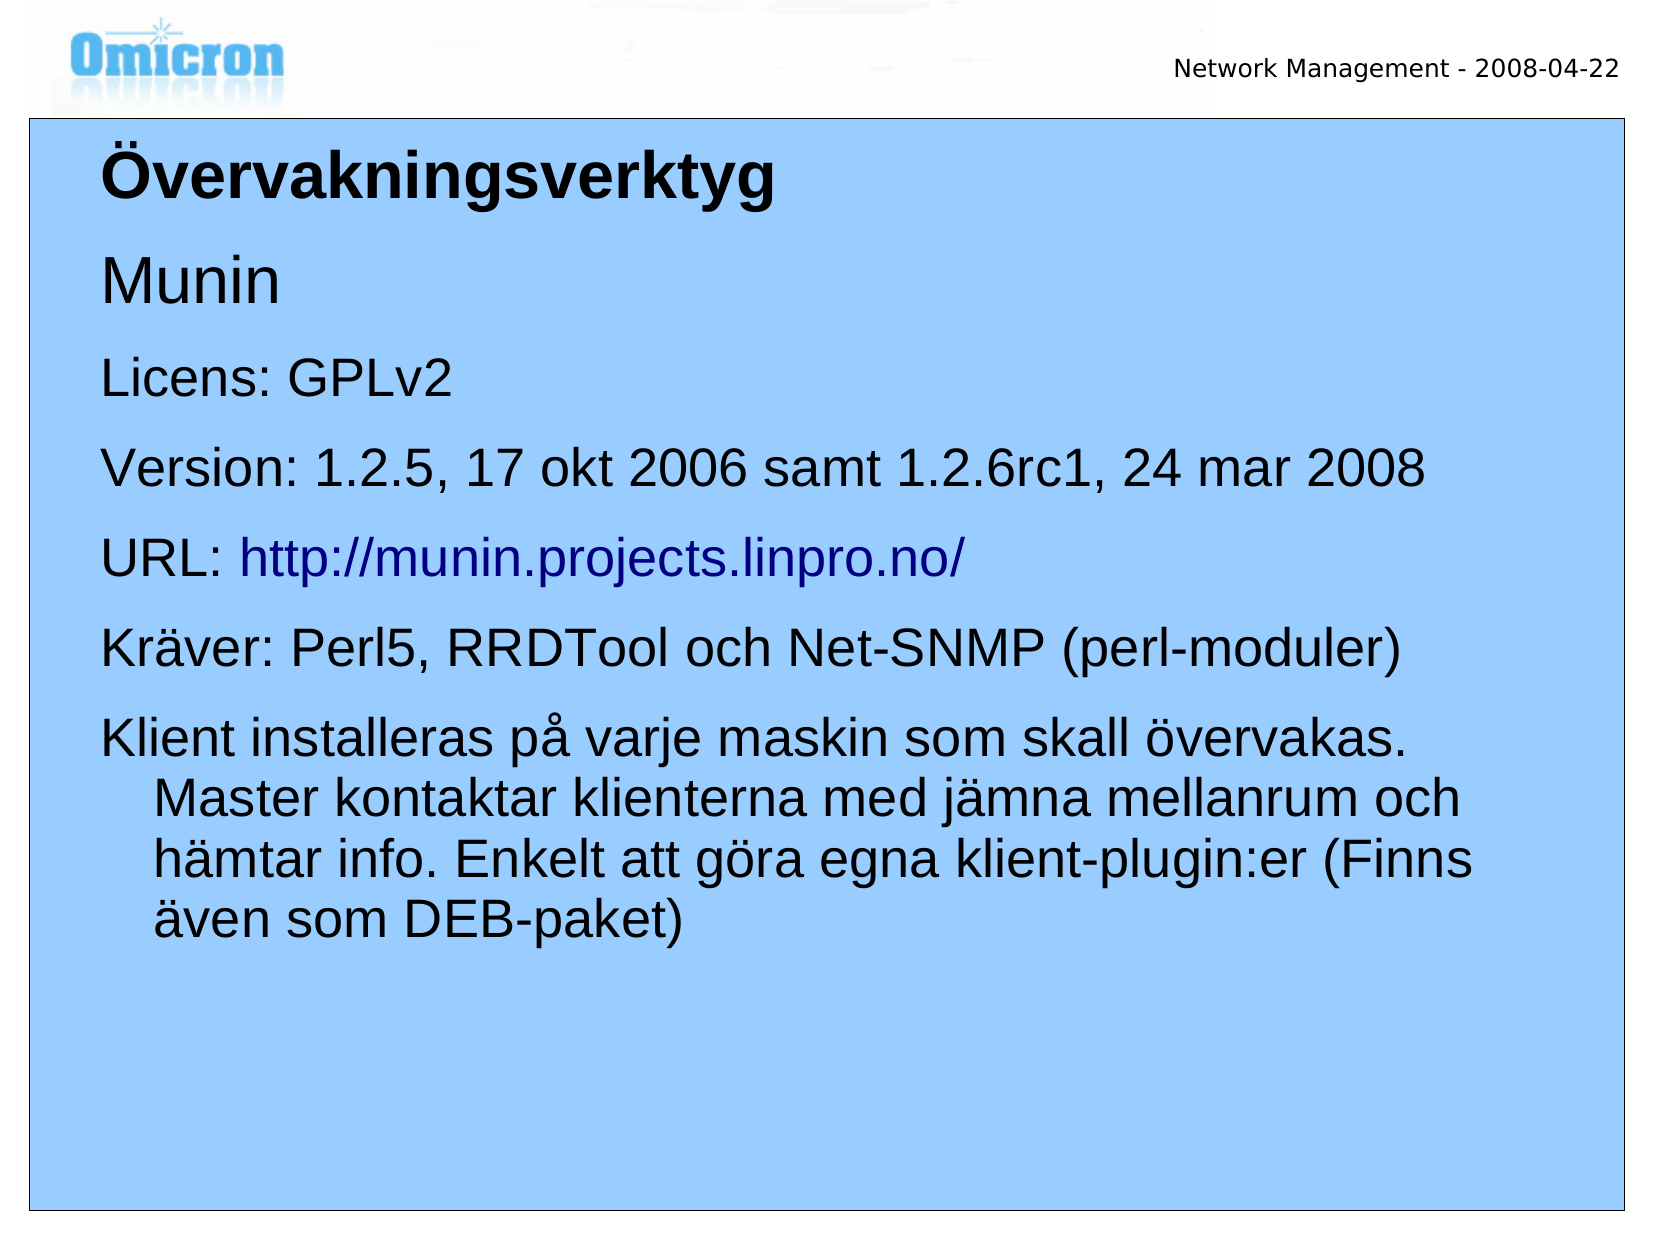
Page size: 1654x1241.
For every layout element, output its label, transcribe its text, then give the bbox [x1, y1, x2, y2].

text_box [29, 118, 1625, 1211]
picture [29, 0, 1211, 118]
text_box Network Management - 2008-04-22 [1158, 46, 1636, 91]
list Övervakningsverktyg Munin Licens: GPLv2 Version: 1.2.5, 17 okt 2006 samt 1.2.6rc1, 24 mar 2008 URL: http://munin.projects.linpro.no/ Kräver: Perl5, RRDTool och Net-SNMP (perl-moduler) Klient installeras på varje maskin som skall övervakas. Master kontaktar klienterna med jämna mellanrum och hämtar info. Enkelt att göra egna klient-plugin:er (Finns även som DEB-paket) [82, 138, 1571, 1241]
